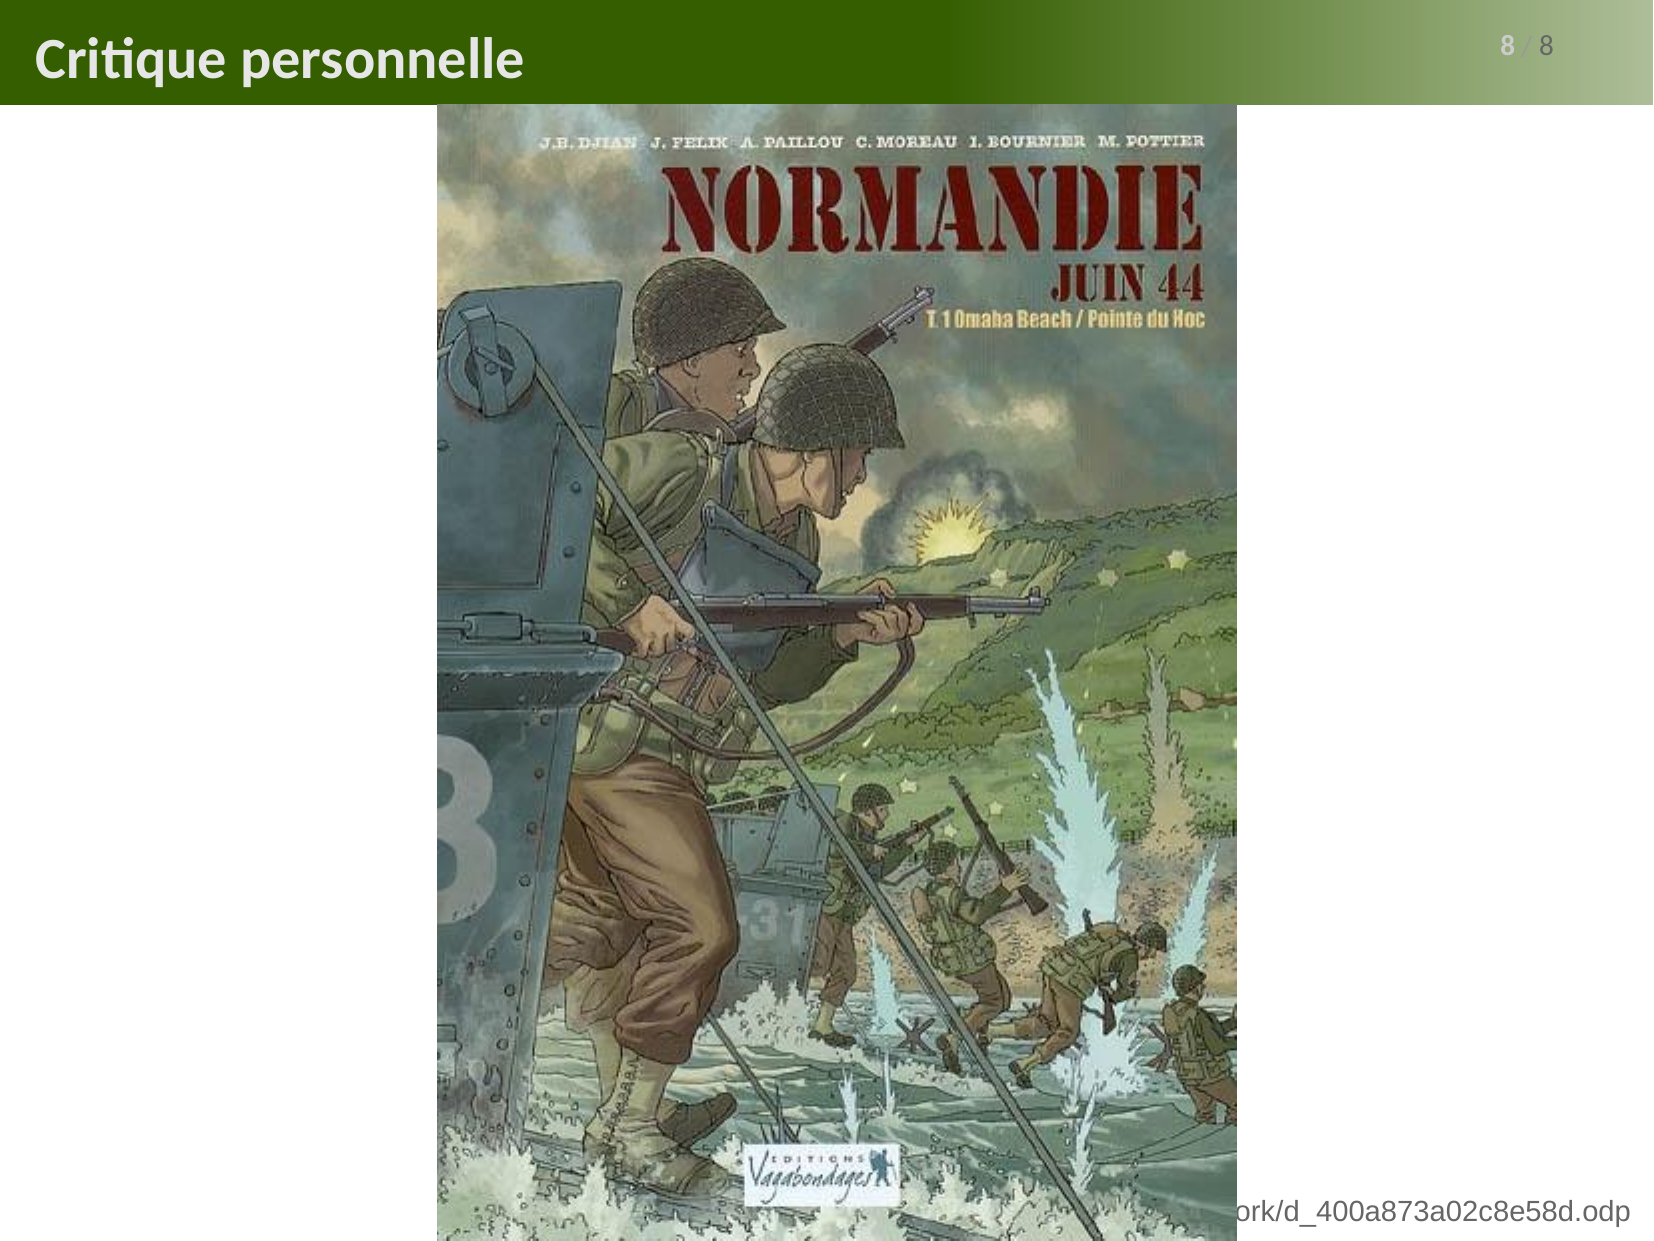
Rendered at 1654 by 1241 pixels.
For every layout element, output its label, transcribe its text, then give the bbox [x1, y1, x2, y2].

title Critique personnelle [35, 23, 1418, 105]
picture [437, 104, 1237, 1241]
